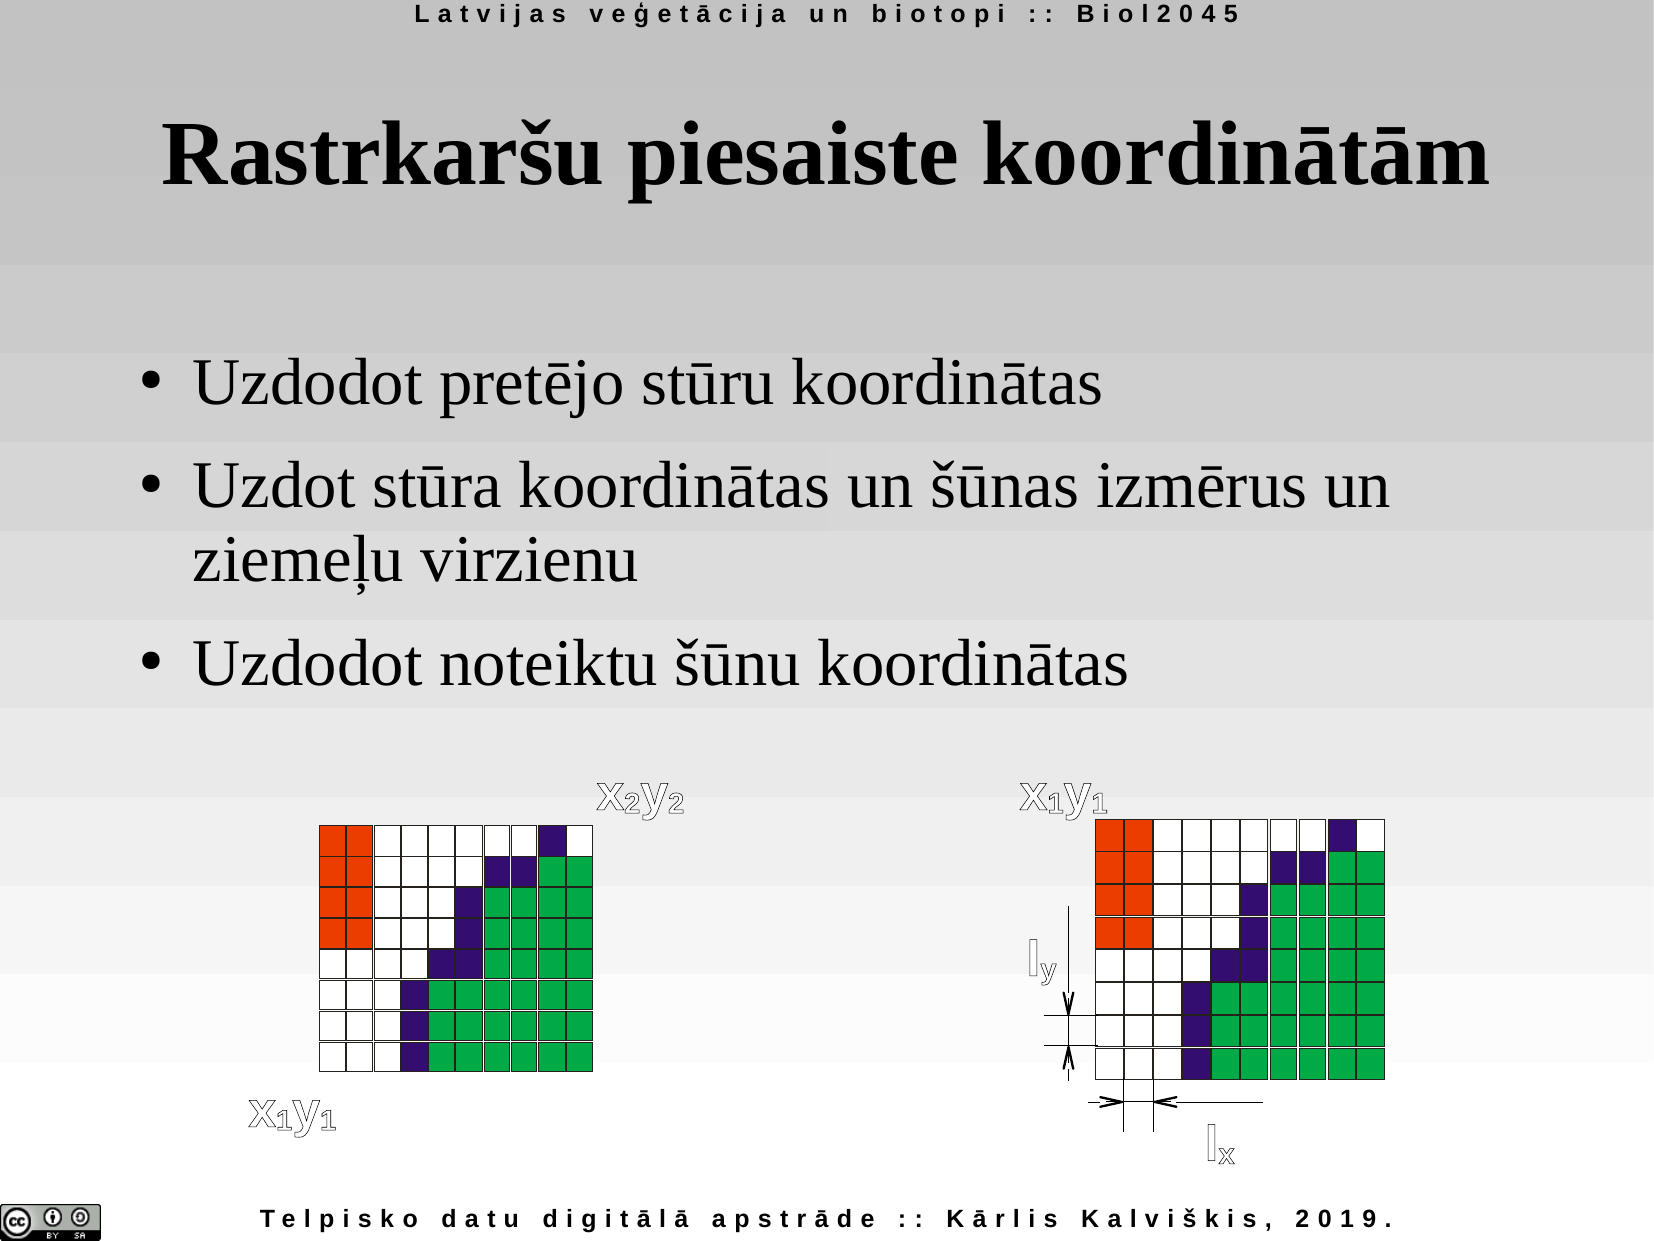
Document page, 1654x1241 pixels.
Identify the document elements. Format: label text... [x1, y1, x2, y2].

text_box [375, 1043, 400, 1071]
text_box [1357, 1016, 1384, 1046]
text_box lx [1204, 1107, 1235, 1180]
text_box [1300, 950, 1325, 981]
text_box [567, 826, 592, 856]
text_box [429, 981, 454, 1009]
text_box [539, 1043, 565, 1071]
text_box [1329, 1049, 1355, 1079]
text_box [456, 919, 482, 948]
text_box [1125, 983, 1152, 1014]
text_box [402, 950, 427, 978]
text_box [1125, 950, 1152, 981]
text_box [539, 826, 565, 856]
text_box [1271, 1016, 1296, 1046]
text_box [567, 1043, 592, 1071]
text_box [567, 981, 592, 1009]
text_box [1212, 983, 1239, 1014]
text_box [320, 1043, 345, 1071]
text_box [1125, 820, 1152, 851]
text_box [485, 950, 509, 978]
text_box [1212, 885, 1239, 915]
text_box [456, 857, 482, 886]
text_box [485, 888, 509, 917]
text_box [539, 857, 565, 886]
text_box [1300, 820, 1325, 851]
text_box [347, 1043, 372, 1071]
text_box [1329, 885, 1355, 915]
text_box [402, 1043, 427, 1071]
text_box [1154, 950, 1181, 981]
text_box [1096, 852, 1123, 883]
text_box [485, 1043, 509, 1071]
text_box [512, 857, 536, 886]
text_box [485, 1012, 509, 1040]
text_box ly [1026, 922, 1057, 995]
text_box [1183, 1016, 1210, 1046]
text_box [1271, 852, 1296, 883]
text_box [1357, 820, 1384, 851]
text_box [1212, 918, 1239, 948]
text_box [1183, 1049, 1210, 1079]
text_box [539, 888, 565, 917]
text_box [320, 1012, 345, 1040]
text_box [512, 981, 536, 1009]
text_box [1183, 885, 1210, 915]
text_box [347, 950, 372, 978]
text_box [485, 919, 509, 948]
text_box [1241, 918, 1267, 948]
text_box [567, 919, 592, 948]
text_box [429, 1012, 454, 1040]
picture [0, 0, 1654, 1241]
text_box [539, 1012, 565, 1040]
text_box [1357, 885, 1384, 915]
text_box [1154, 1016, 1181, 1046]
text_box [567, 857, 592, 886]
text_box [1154, 918, 1181, 948]
text_box [456, 981, 482, 1009]
text_box [402, 857, 427, 886]
text_box x1y1 [248, 1073, 337, 1146]
text_box [375, 981, 400, 1009]
text_box [347, 888, 372, 917]
text_box [1300, 852, 1325, 883]
text_box [1154, 820, 1181, 851]
text_box [1212, 820, 1239, 851]
text_box [320, 981, 345, 1009]
text_box [1329, 983, 1355, 1014]
text_box [1125, 852, 1152, 883]
text_box [1183, 983, 1210, 1014]
text_box [1096, 885, 1123, 915]
text_box [429, 888, 454, 917]
text_box [429, 857, 454, 886]
text_box [512, 950, 536, 978]
text_box [1212, 852, 1239, 883]
text_box [1357, 852, 1384, 883]
text_box [1183, 820, 1210, 851]
text_box [1212, 950, 1239, 981]
text_box [512, 1043, 536, 1071]
text_box [1357, 983, 1384, 1014]
text_box [1329, 1016, 1355, 1046]
text_box [539, 919, 565, 948]
text_box [347, 826, 372, 856]
text_box [539, 981, 565, 1009]
text_box [429, 826, 454, 856]
title Rastrkaršu piesaiste koordinātām [121, 102, 1534, 311]
text_box [1212, 1016, 1239, 1046]
text_box [1125, 1016, 1152, 1046]
text_box [375, 919, 400, 948]
text_box [1357, 1049, 1384, 1079]
text_box [1271, 950, 1296, 981]
text_box [512, 1012, 536, 1040]
text_box [1241, 1016, 1267, 1046]
text_box [375, 1012, 400, 1040]
text_box [375, 826, 400, 856]
text_box [402, 981, 427, 1009]
text_box [347, 981, 372, 1009]
text_box [429, 919, 454, 948]
text_box [402, 888, 427, 917]
text_box [1183, 852, 1210, 883]
text_box [347, 857, 372, 886]
text_box [1300, 885, 1325, 915]
text_box [1154, 1049, 1181, 1079]
text_box [1096, 820, 1123, 851]
text_box [567, 950, 592, 978]
text_box [1154, 885, 1181, 915]
text_box [1096, 1049, 1123, 1079]
text_box [456, 826, 482, 856]
text_box [1300, 983, 1325, 1014]
text_box [320, 857, 345, 886]
text_box [375, 857, 400, 886]
text_box [512, 826, 536, 856]
list Uzdodot pretējo stūru koordinātas Uzdot stūra koordinātas un šūnas izmērus un ziemeļu virzienu Uzdodot noteiktu šūnu koordinātas [121, 344, 1534, 1127]
text_box [1357, 950, 1384, 981]
text_box [320, 826, 345, 856]
text_box [1125, 918, 1152, 948]
text_box [1154, 983, 1181, 1014]
text_box [1329, 820, 1355, 851]
text_box [347, 1012, 372, 1040]
text_box [1241, 820, 1267, 851]
text_box [1096, 1016, 1123, 1046]
text_box [1125, 885, 1152, 915]
text_box [1241, 1049, 1267, 1079]
text_box x2y2 [596, 756, 685, 829]
text_box [375, 888, 400, 917]
text_box [1241, 885, 1267, 915]
text_box [1154, 852, 1181, 883]
text_box [1271, 918, 1296, 948]
text_box [1212, 1049, 1239, 1079]
text_box [1271, 1049, 1296, 1079]
text_box [1271, 820, 1296, 851]
text_box [402, 826, 427, 856]
text_box [512, 888, 536, 917]
text_box [1241, 852, 1267, 883]
text_box [567, 1012, 592, 1040]
text_box [1096, 918, 1123, 948]
text_box [320, 919, 345, 948]
text_box [1183, 950, 1210, 981]
text_box [1096, 983, 1123, 1014]
text_box [456, 1012, 482, 1040]
text_box x1y1 [1019, 756, 1108, 829]
text_box [567, 888, 592, 917]
text_box [1300, 918, 1325, 948]
text_box [1271, 885, 1296, 915]
text_box [456, 1043, 482, 1071]
text_box [1241, 950, 1267, 981]
text_box [1183, 918, 1210, 948]
text_box [320, 888, 345, 917]
text_box [1241, 983, 1267, 1014]
text_box [456, 888, 482, 917]
text_box [539, 950, 565, 978]
text_box [375, 950, 400, 978]
text_box [1300, 1016, 1325, 1046]
text_box [485, 826, 509, 856]
text_box [1357, 918, 1384, 948]
text_box [402, 919, 427, 948]
text_box [512, 919, 536, 948]
text_box [429, 950, 454, 978]
text_box [1329, 852, 1355, 883]
text_box [402, 1012, 427, 1040]
text_box [1096, 950, 1123, 981]
text_box [347, 919, 372, 948]
text_box [429, 1043, 454, 1071]
text_box [1271, 983, 1296, 1014]
text_box [485, 981, 509, 1009]
text_box [320, 950, 345, 978]
text_box [1329, 918, 1355, 948]
text_box [456, 950, 482, 978]
text_box [1300, 1049, 1325, 1079]
text_box [1125, 1049, 1152, 1079]
text_box [485, 857, 509, 886]
text_box [1329, 950, 1355, 981]
